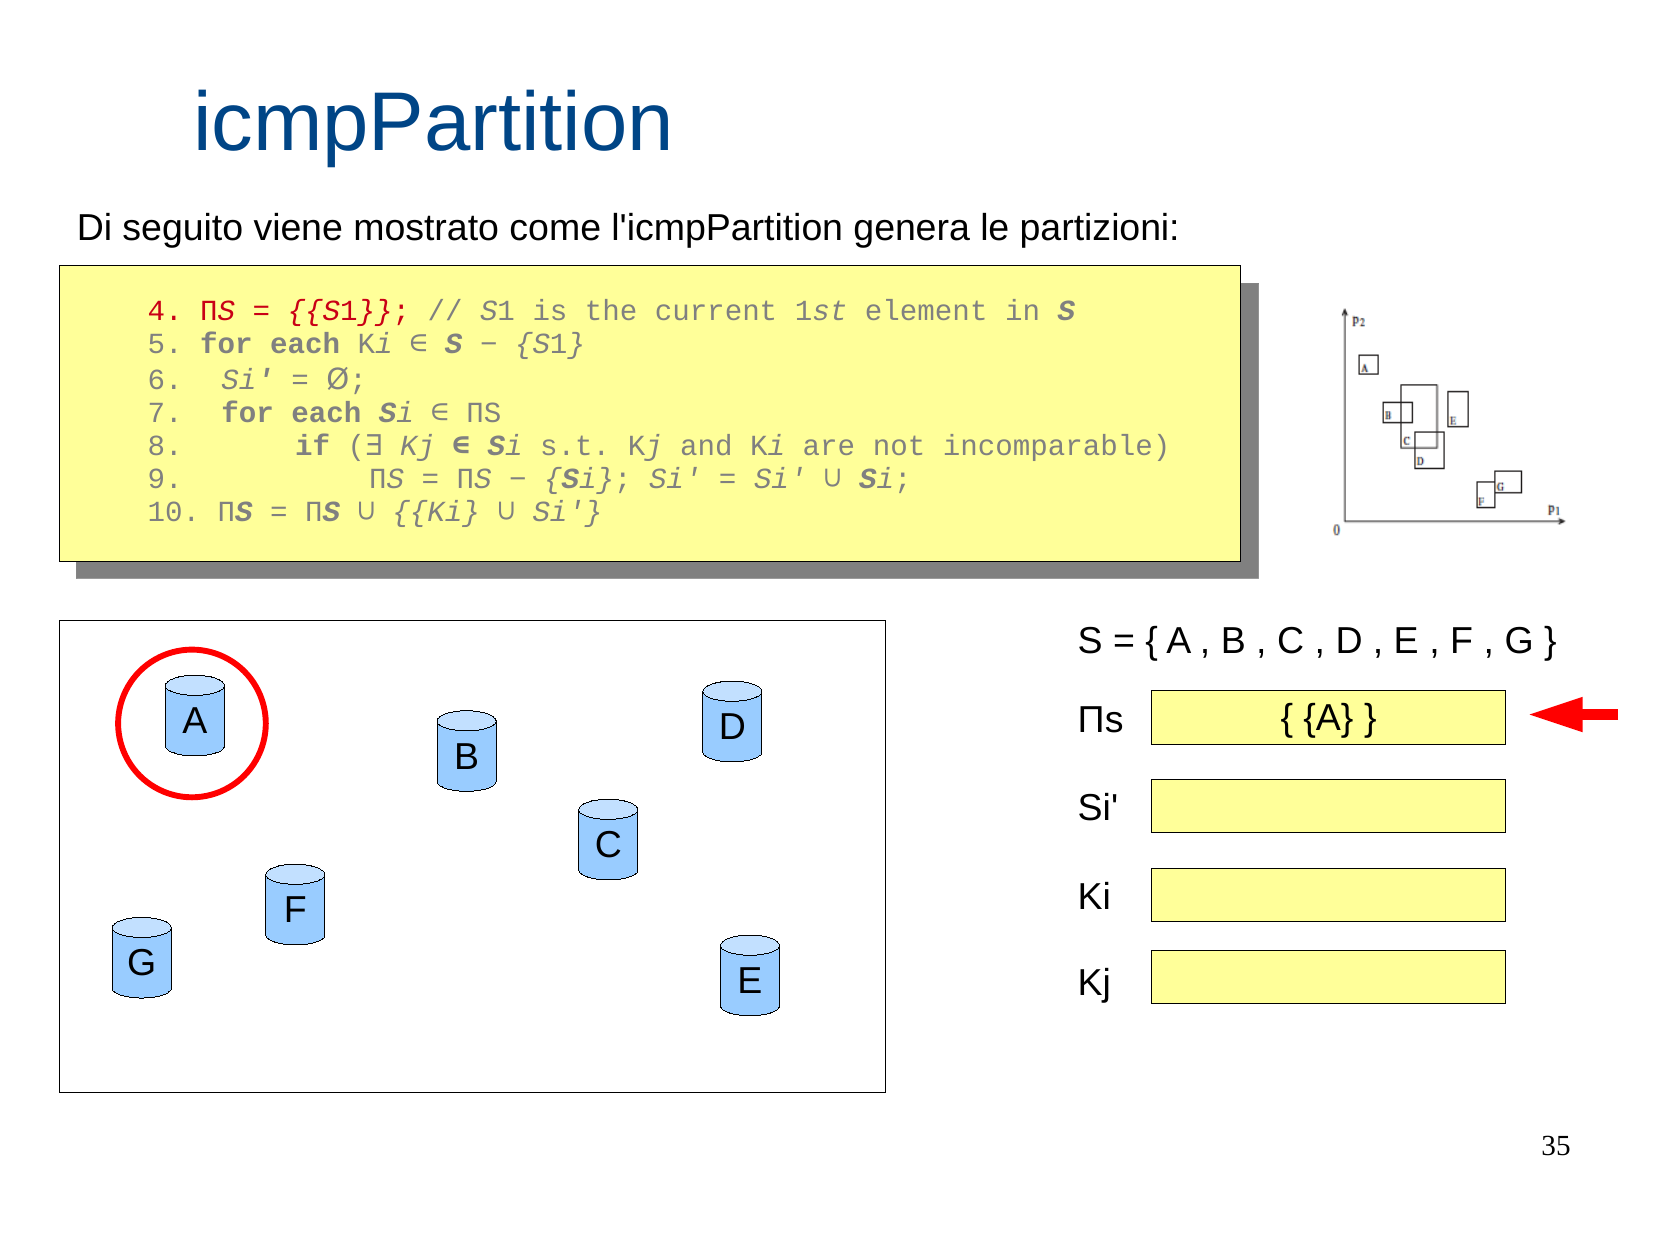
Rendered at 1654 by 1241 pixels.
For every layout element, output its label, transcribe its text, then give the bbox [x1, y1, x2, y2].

text_box C [112, 917, 172, 938]
text_box Si' [1062, 779, 1152, 837]
list Di seguito viene mostrato come l'icmpPartition genera le partizioni: [59, 206, 1388, 254]
text_box F [265, 876, 325, 945]
text_box G [112, 929, 172, 999]
text_box COMPARABILI! [578, 799, 638, 820]
text_box F [720, 935, 780, 956]
text_box A [702, 681, 762, 702]
text_box C [578, 811, 638, 880]
picture [1299, 290, 1625, 562]
text_box E [720, 947, 780, 1016]
title icmpPartition [193, 33, 1567, 210]
text_box Kj [1062, 954, 1152, 1012]
text_box D [702, 692, 762, 762]
text_box S = { A , B , C , D , E , F , G } [1062, 611, 1571, 669]
text_box 4. ΠS = {{S1}}; // S1 is the current 1st element in S 5. for each Ki ∈ S − {S1} 6. Si' = Ø; 7. for each Si ∈ ΠS 8. if (∃ Kj ∈ Si s.t. Kj and Ki are not incomparable) 9. ΠS = ΠS − {Si}; Si' = Si' ∪ Si; 10. ΠS = ΠS ∪ {{Ki} ∪ Si'} [59, 265, 1241, 562]
text_box B [437, 722, 497, 792]
text_box [118, 649, 266, 798]
text_box Πs [1062, 690, 1152, 748]
text_box { {A} } [1151, 690, 1506, 745]
text_box Ki [1062, 868, 1152, 925]
text_box [1151, 868, 1506, 922]
text_box [1151, 950, 1506, 1004]
text_box Si [265, 864, 325, 885]
text_box B [165, 675, 225, 696]
text_box A [437, 710, 497, 731]
text_box A [165, 687, 225, 756]
text_box [1151, 779, 1506, 833]
